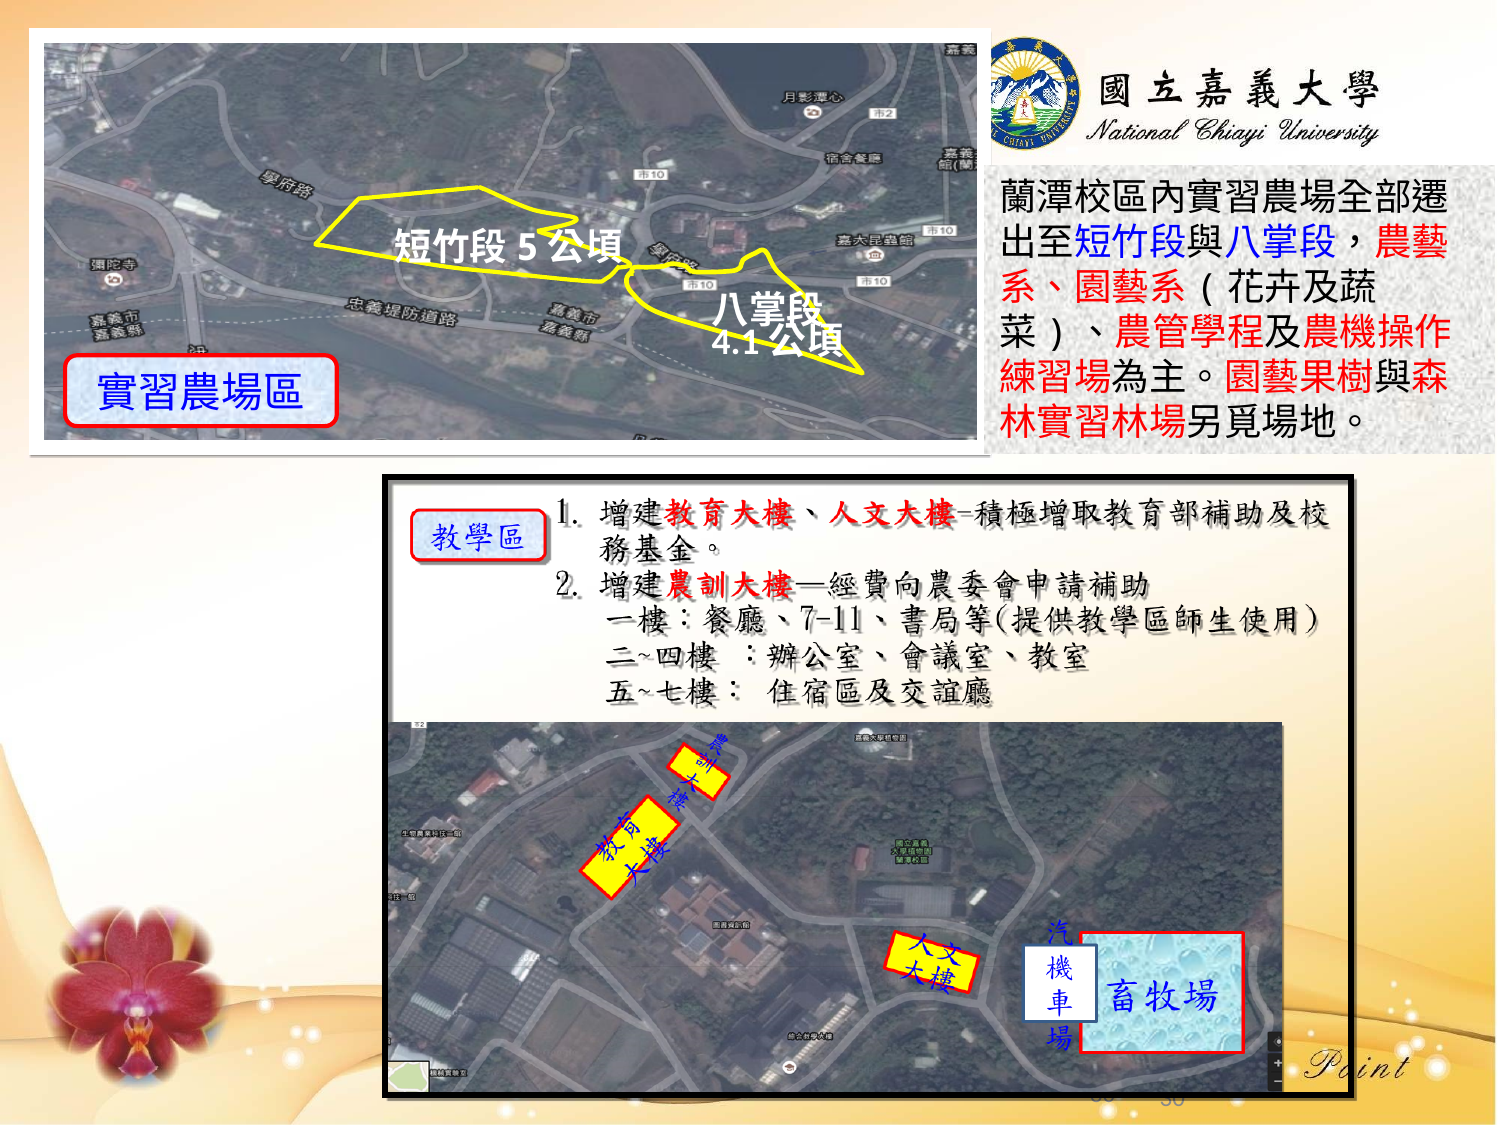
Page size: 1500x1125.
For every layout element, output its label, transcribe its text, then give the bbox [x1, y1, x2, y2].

picture [43, 42, 977, 441]
text_box 短竹段5公頃 [379, 218, 528, 244]
text_box 八掌段 4.1公頃 [696, 291, 793, 327]
text_box 實習農場區 [65, 355, 337, 427]
text_box 蘭潭校區內實習農場全部遷出至短竹段與八掌段，農藝系、園藝系(花卉及蔬菜)、農管學程及農機操作練習場為主。園藝果樹與森林實習林場另覓場地。 [984, 165, 1495, 454]
picture [387, 480, 1348, 1092]
text_box 30 [1144, 1074, 1400, 1107]
